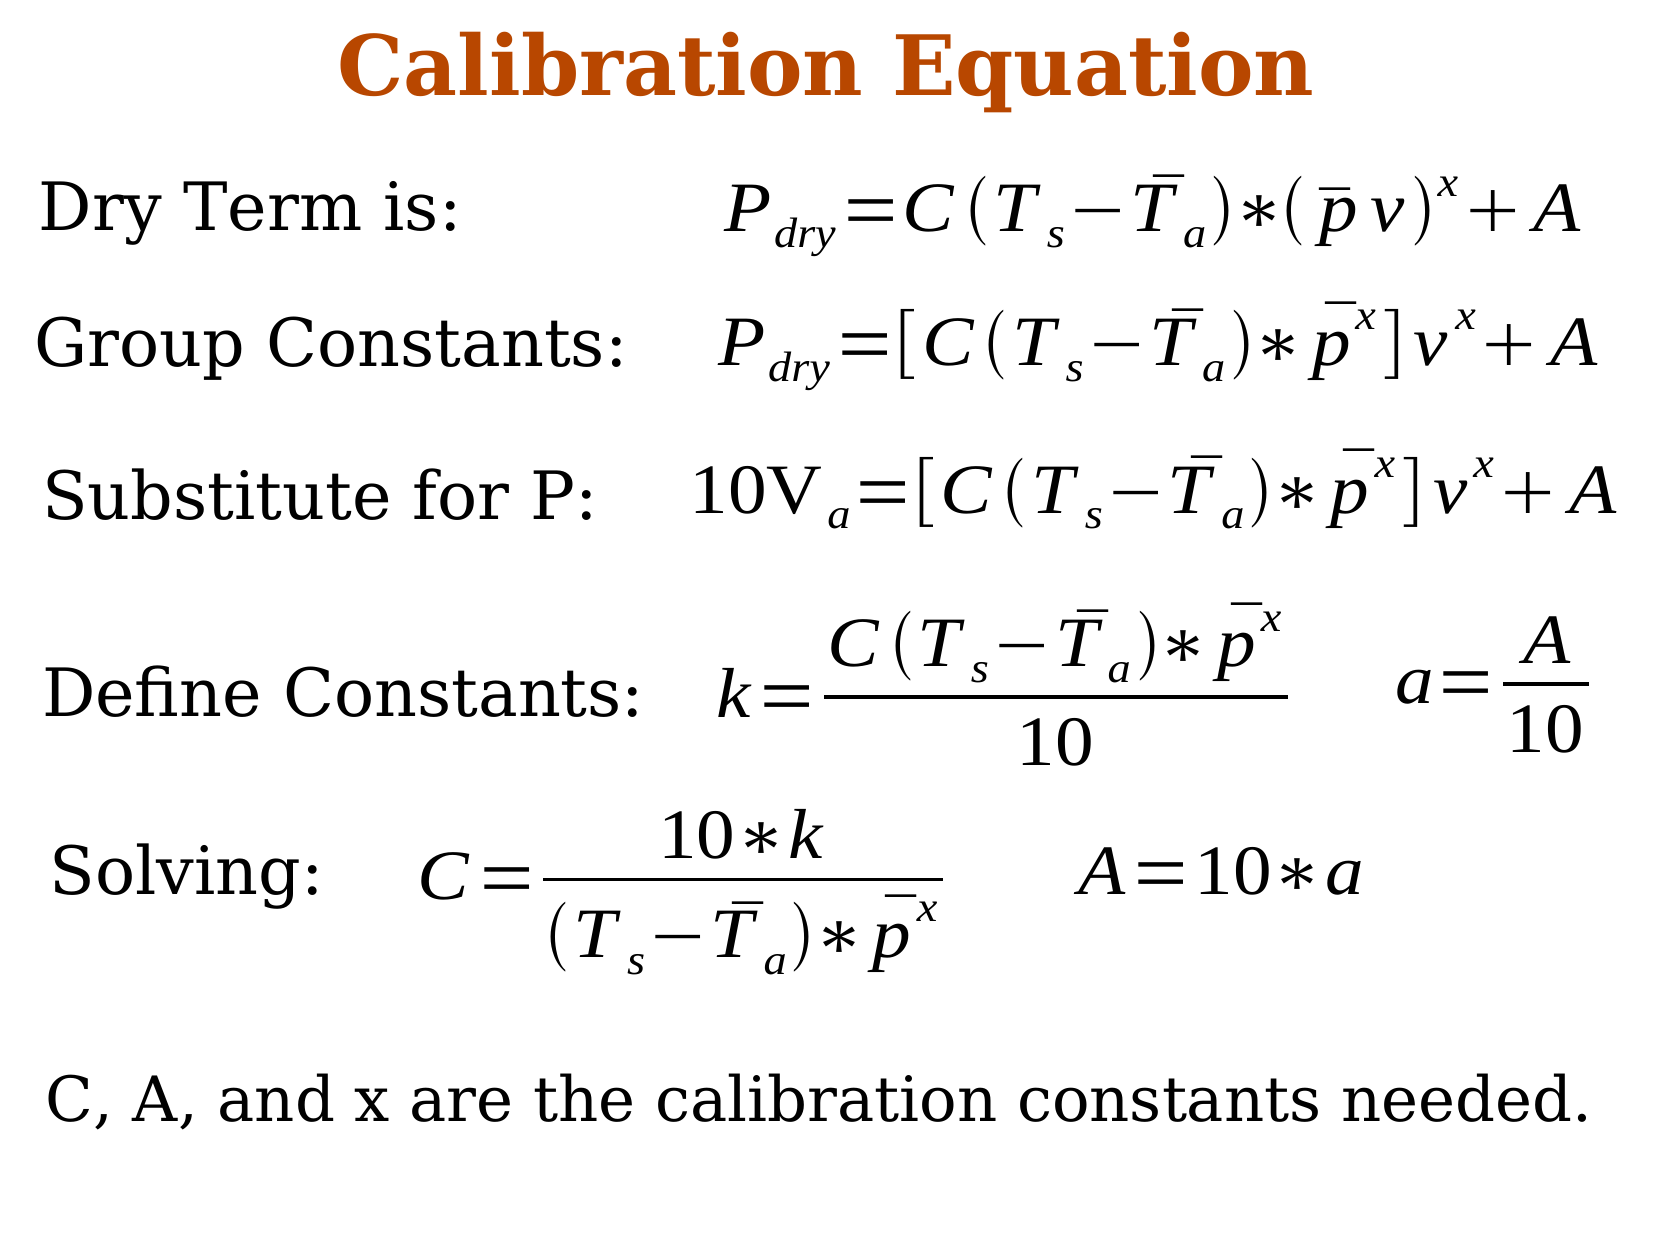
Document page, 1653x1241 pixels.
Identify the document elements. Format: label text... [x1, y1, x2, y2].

text_box Calibration Equation [0, 18, 1653, 115]
chart [708, 592, 1297, 781]
text_box C, A, and x are the calibration constants needed. [29, 1058, 1642, 1163]
chart [684, 439, 1622, 539]
text_box Define Constants: [25, 649, 708, 754]
chart [1064, 831, 1370, 910]
text_box Group Constants: [17, 299, 713, 393]
chart [1387, 600, 1598, 768]
text_box Solving: [33, 827, 412, 921]
chart [412, 795, 953, 984]
chart [714, 158, 1586, 258]
text_box Substitute for P: [25, 452, 652, 557]
chart [708, 291, 1603, 391]
text_box Dry Term is: [37, 169, 601, 247]
